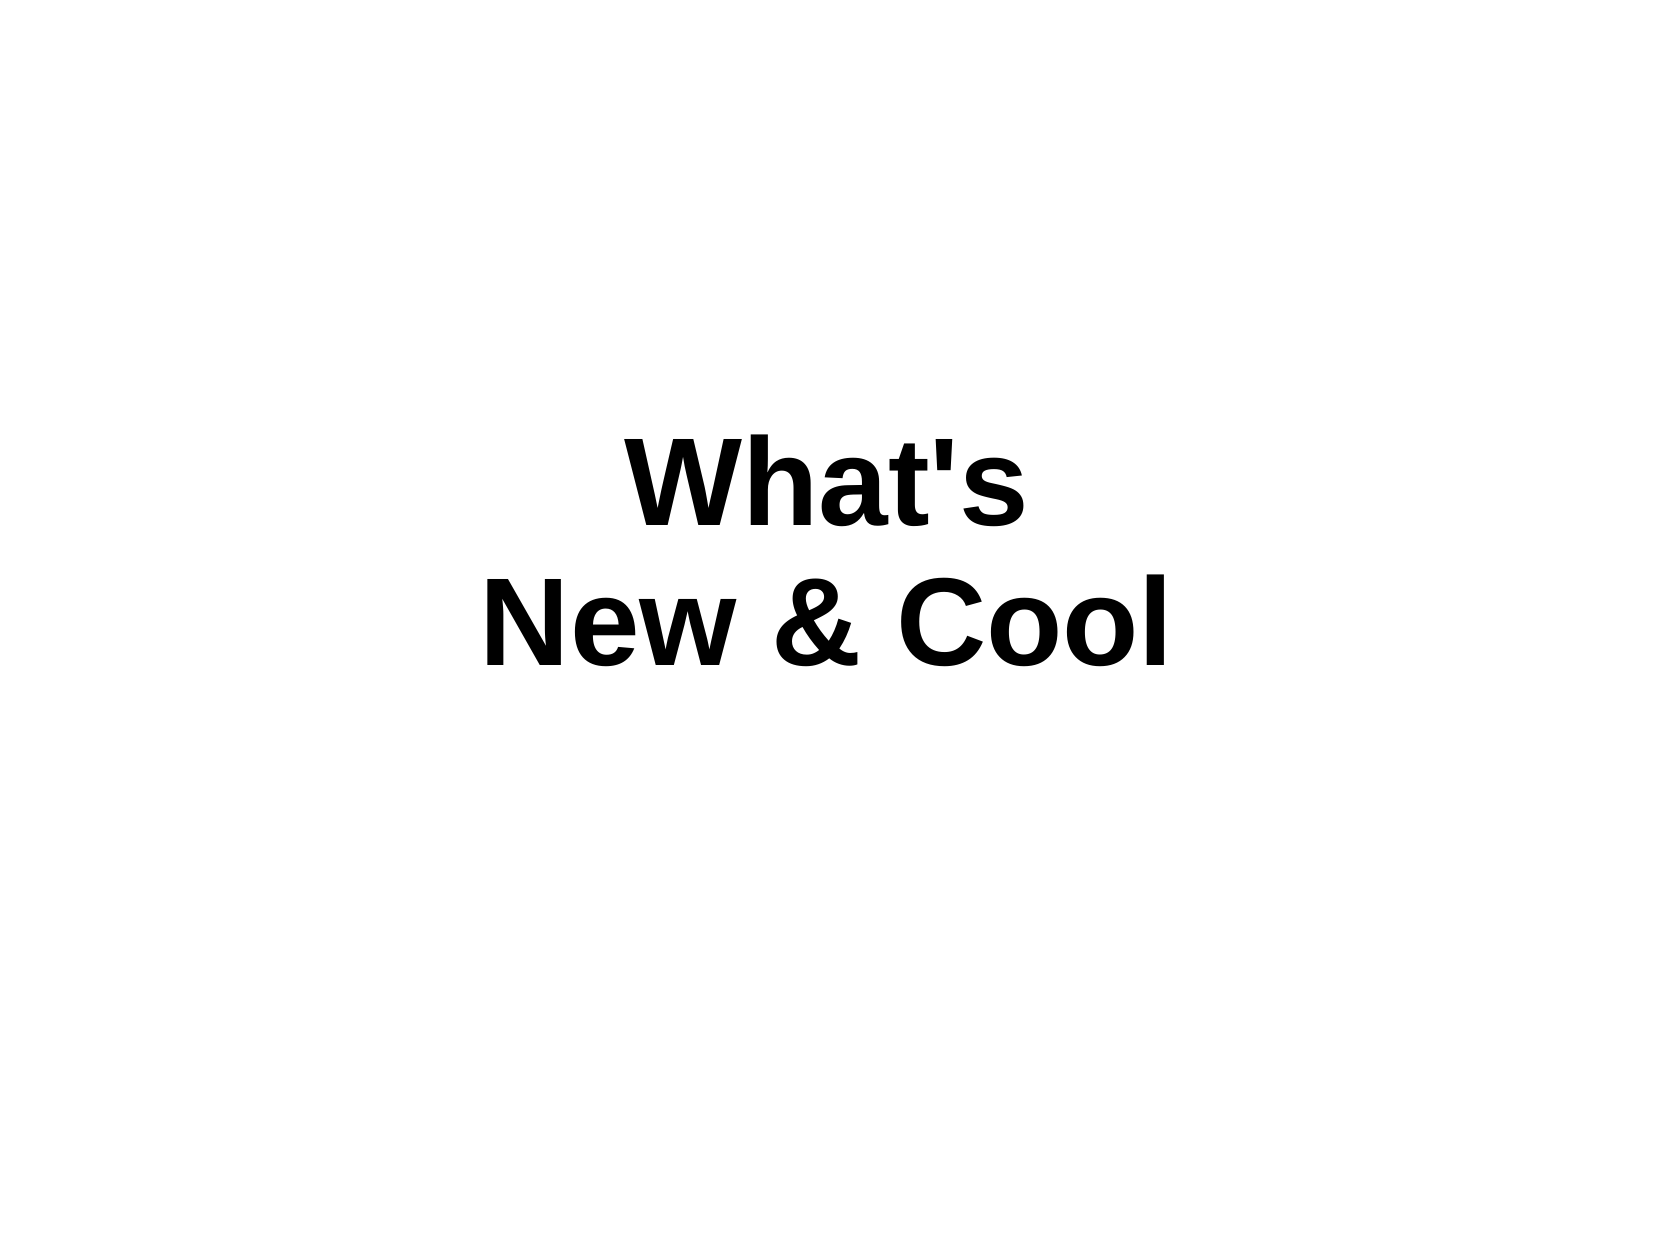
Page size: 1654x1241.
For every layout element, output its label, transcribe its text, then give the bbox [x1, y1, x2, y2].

text_box What's New & Cool [358, 362, 1296, 742]
